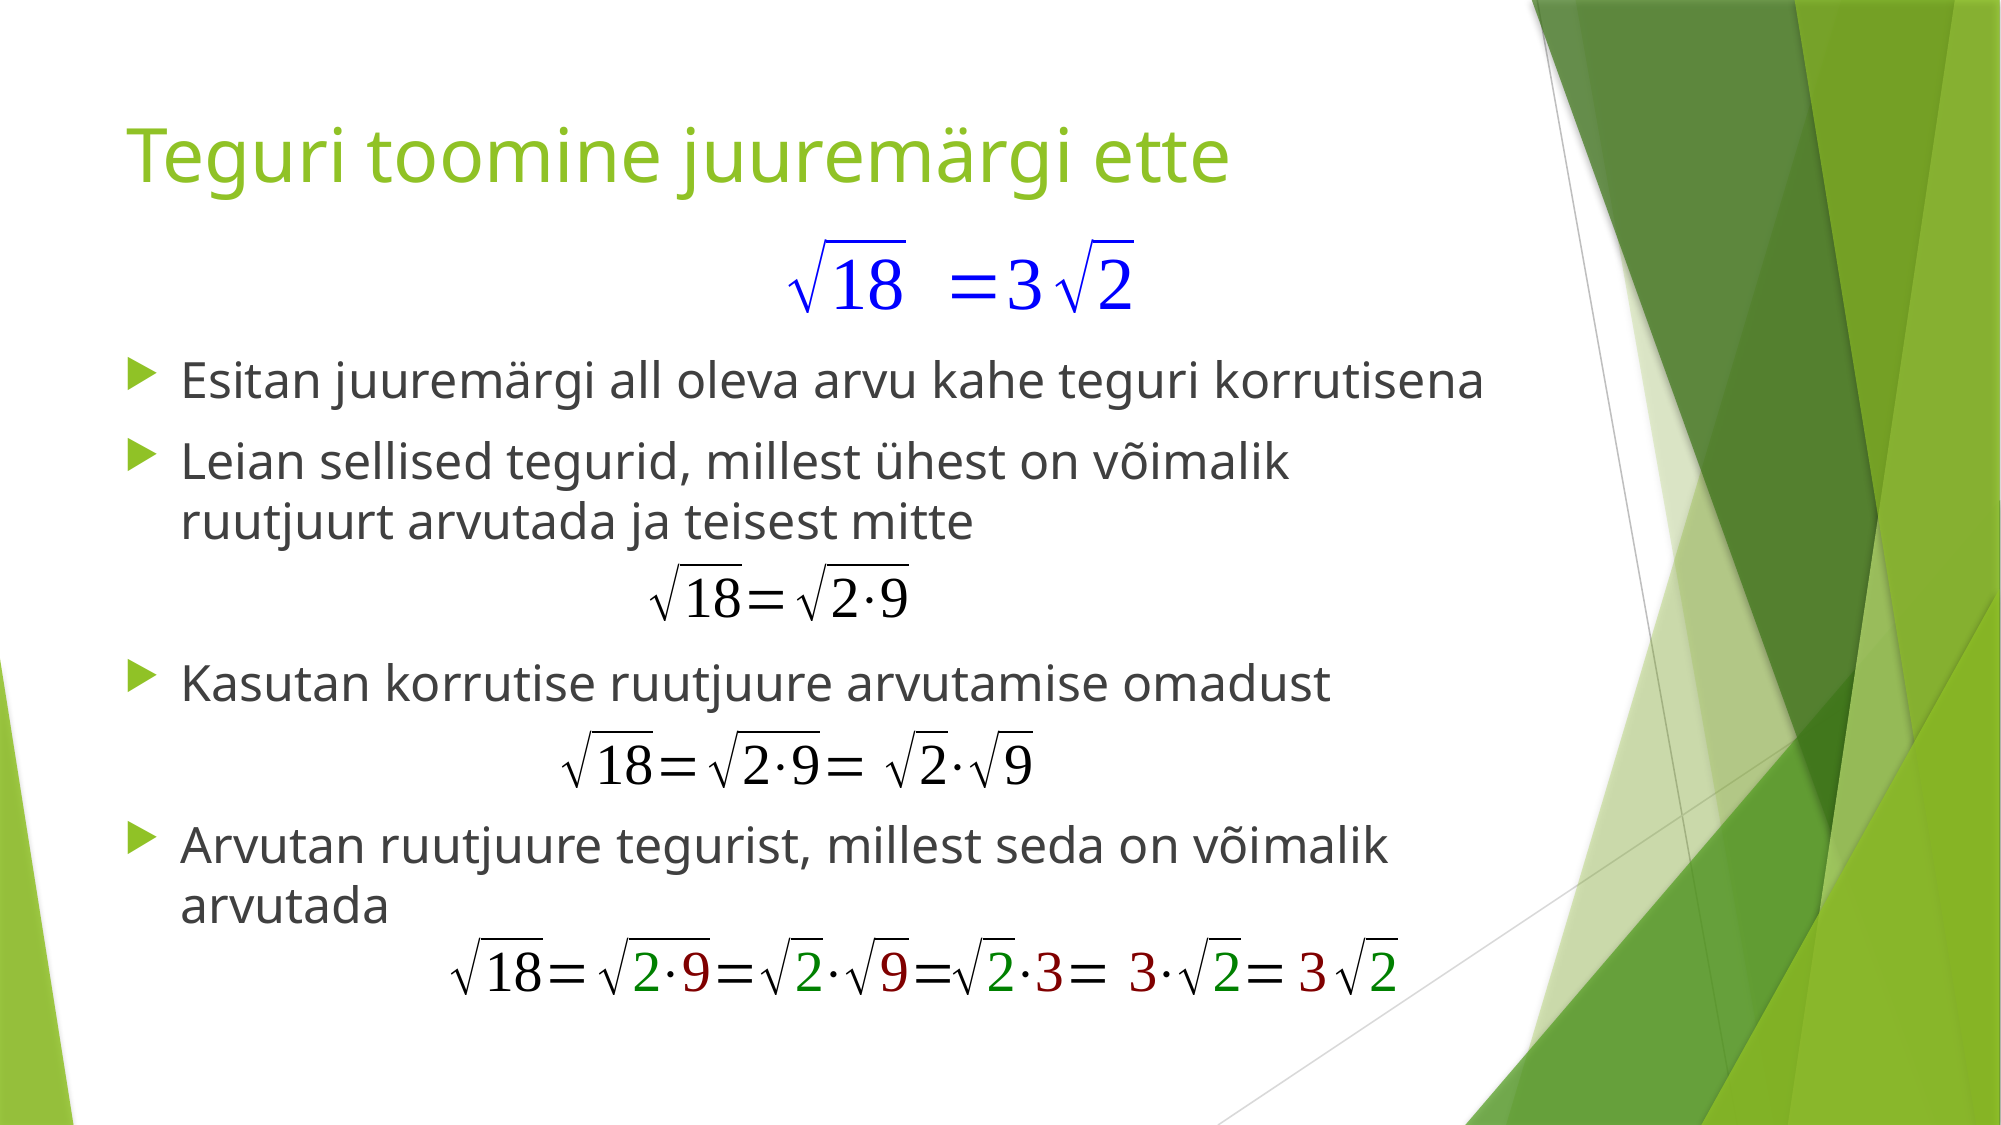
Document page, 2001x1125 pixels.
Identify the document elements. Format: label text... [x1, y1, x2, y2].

chart [877, 727, 1040, 798]
chart [1122, 934, 1405, 1004]
list Esitan juuremärgi all oleva arvu kahe teguri korrutisena Leian sellised tegurid, millest ühest on võimalik ruutjuurt arvutada ja teisest mitte Kasutan korrutise ruutjuure arvutamise omadust Arvutan ruutjuure tegurist, millest seda on võimalik arvutada [109, 260, 1520, 956]
chart [642, 561, 916, 631]
chart [779, 236, 913, 326]
title Teguri toomine juuremärgi ette [111, 99, 1522, 317]
chart [929, 236, 1142, 326]
chart [553, 727, 876, 798]
chart [442, 934, 1120, 1004]
